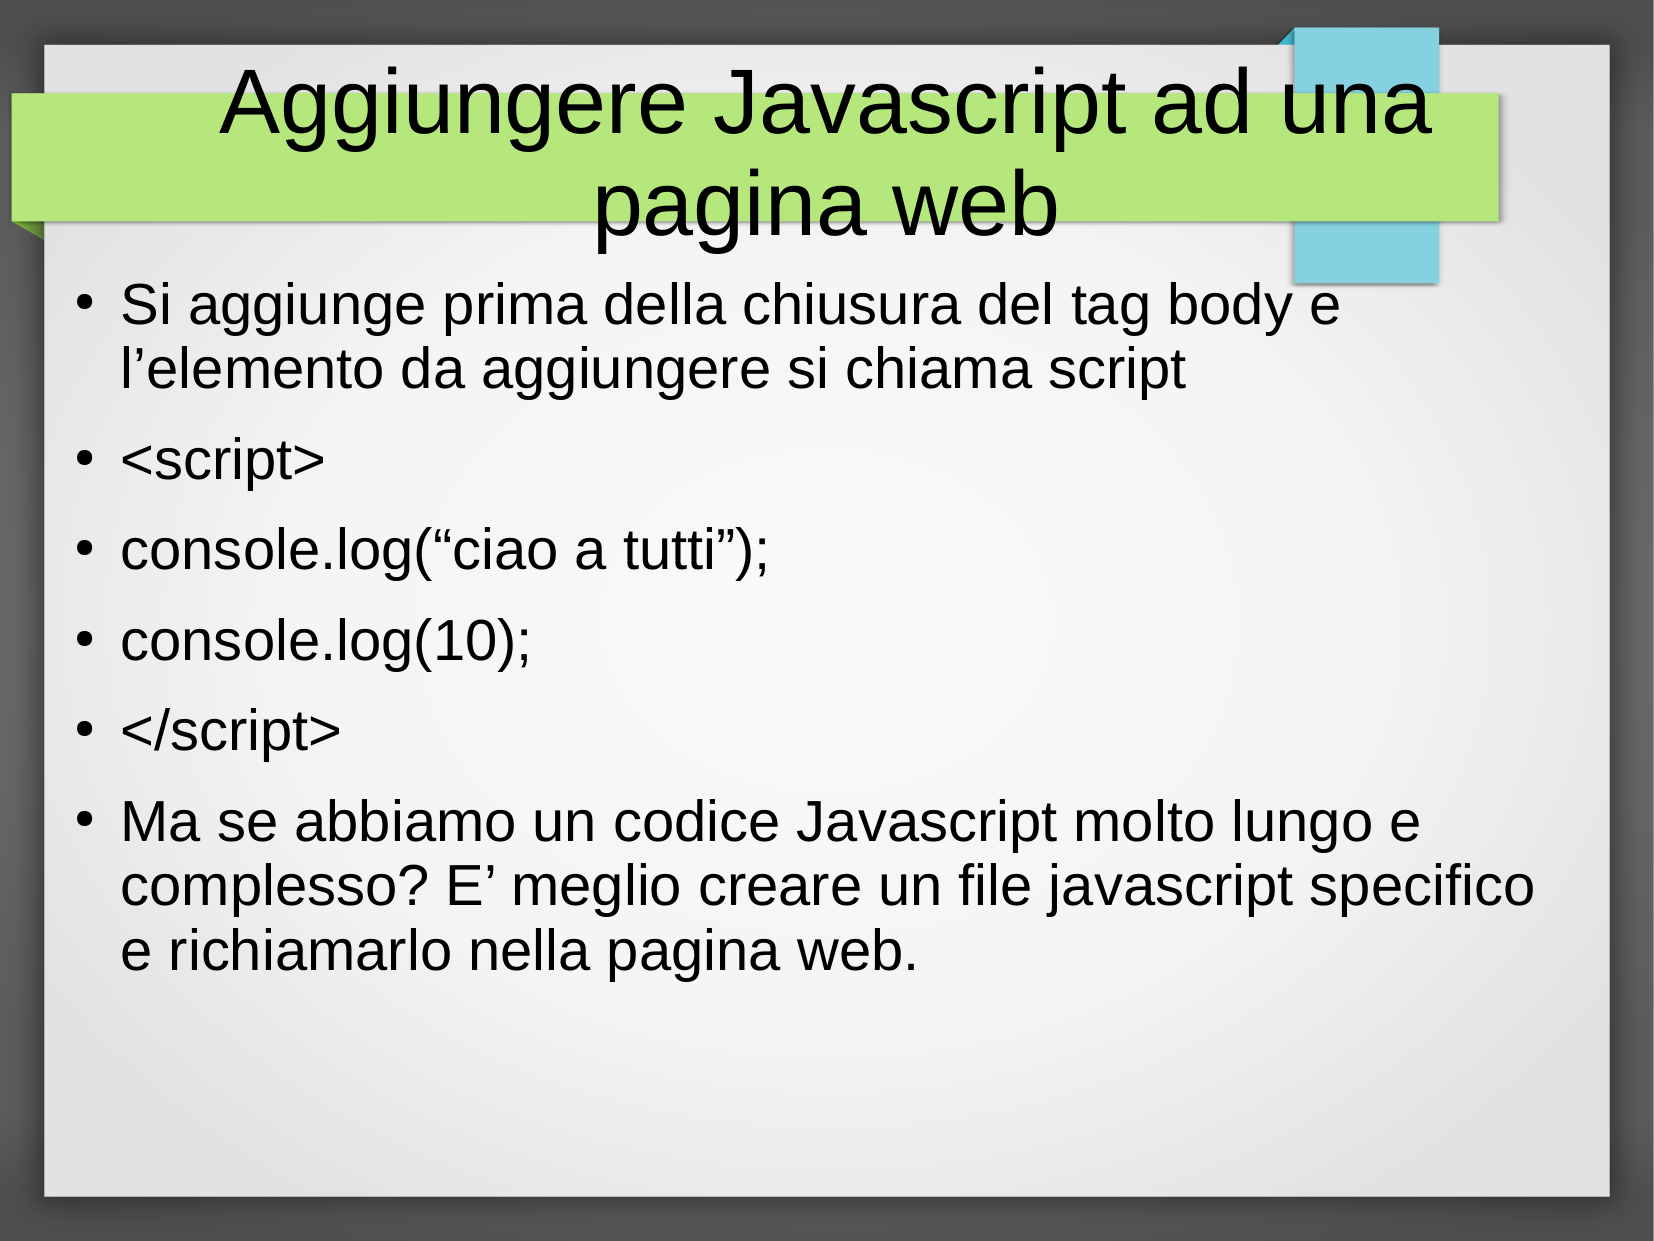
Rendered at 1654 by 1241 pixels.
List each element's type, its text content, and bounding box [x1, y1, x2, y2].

list Si aggiunge prima della chiusura del tag body e l’elemento da aggiungere si chiama script <script> console.log(“ciao a tutti”); console.log(10); </script> Ma se abbiamo un codice Javascript molto lungo e complesso? E’ meglio creare un file javascript specifico e richiamarlo nella pagina web. [59, 271, 1548, 991]
title Aggiungere Javascript ad una pagina web [82, 49, 1571, 257]
picture [0, 0, 1654, 1241]
